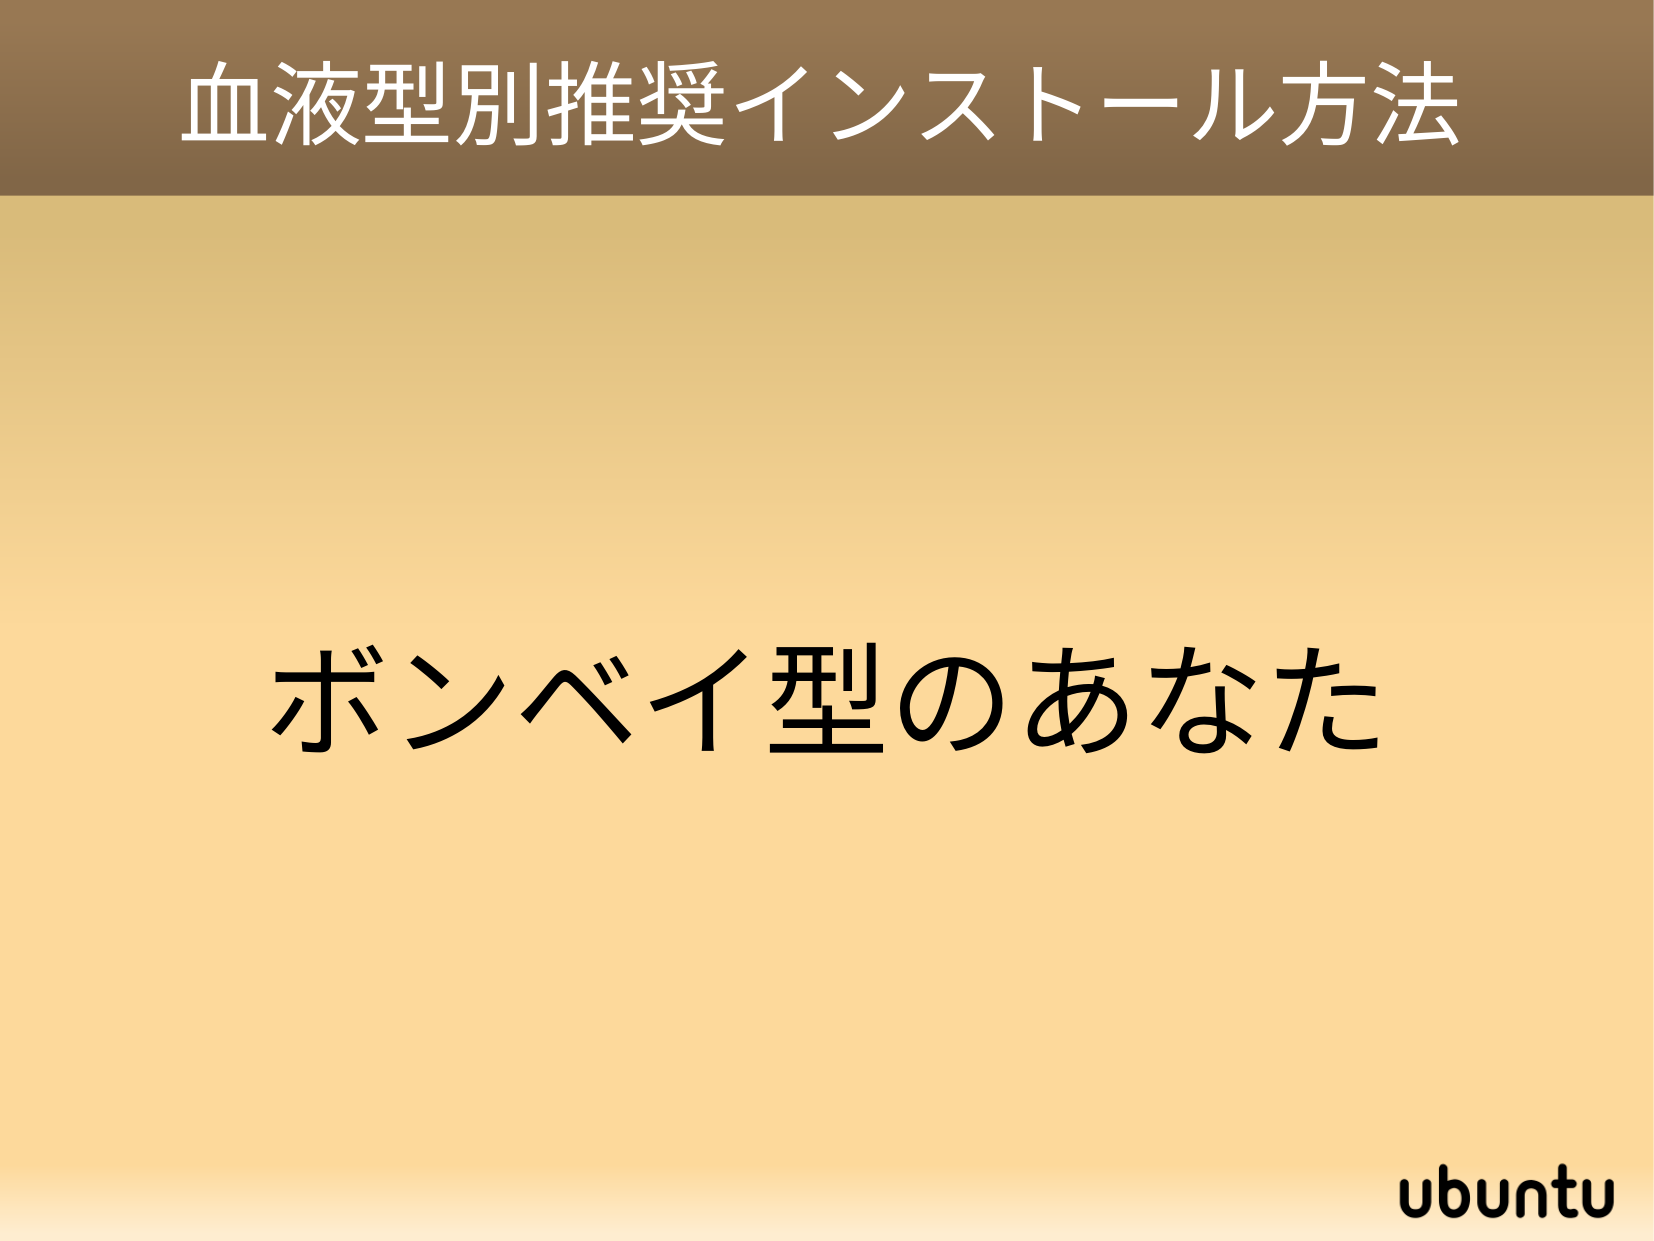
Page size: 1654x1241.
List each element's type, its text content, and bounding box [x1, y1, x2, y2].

picture [0, 0, 1654, 1241]
title 血液型別推奨インストール方法 [76, 7, 1565, 200]
subtitle ボンベイ型のあなた [82, 297, 1571, 1102]
